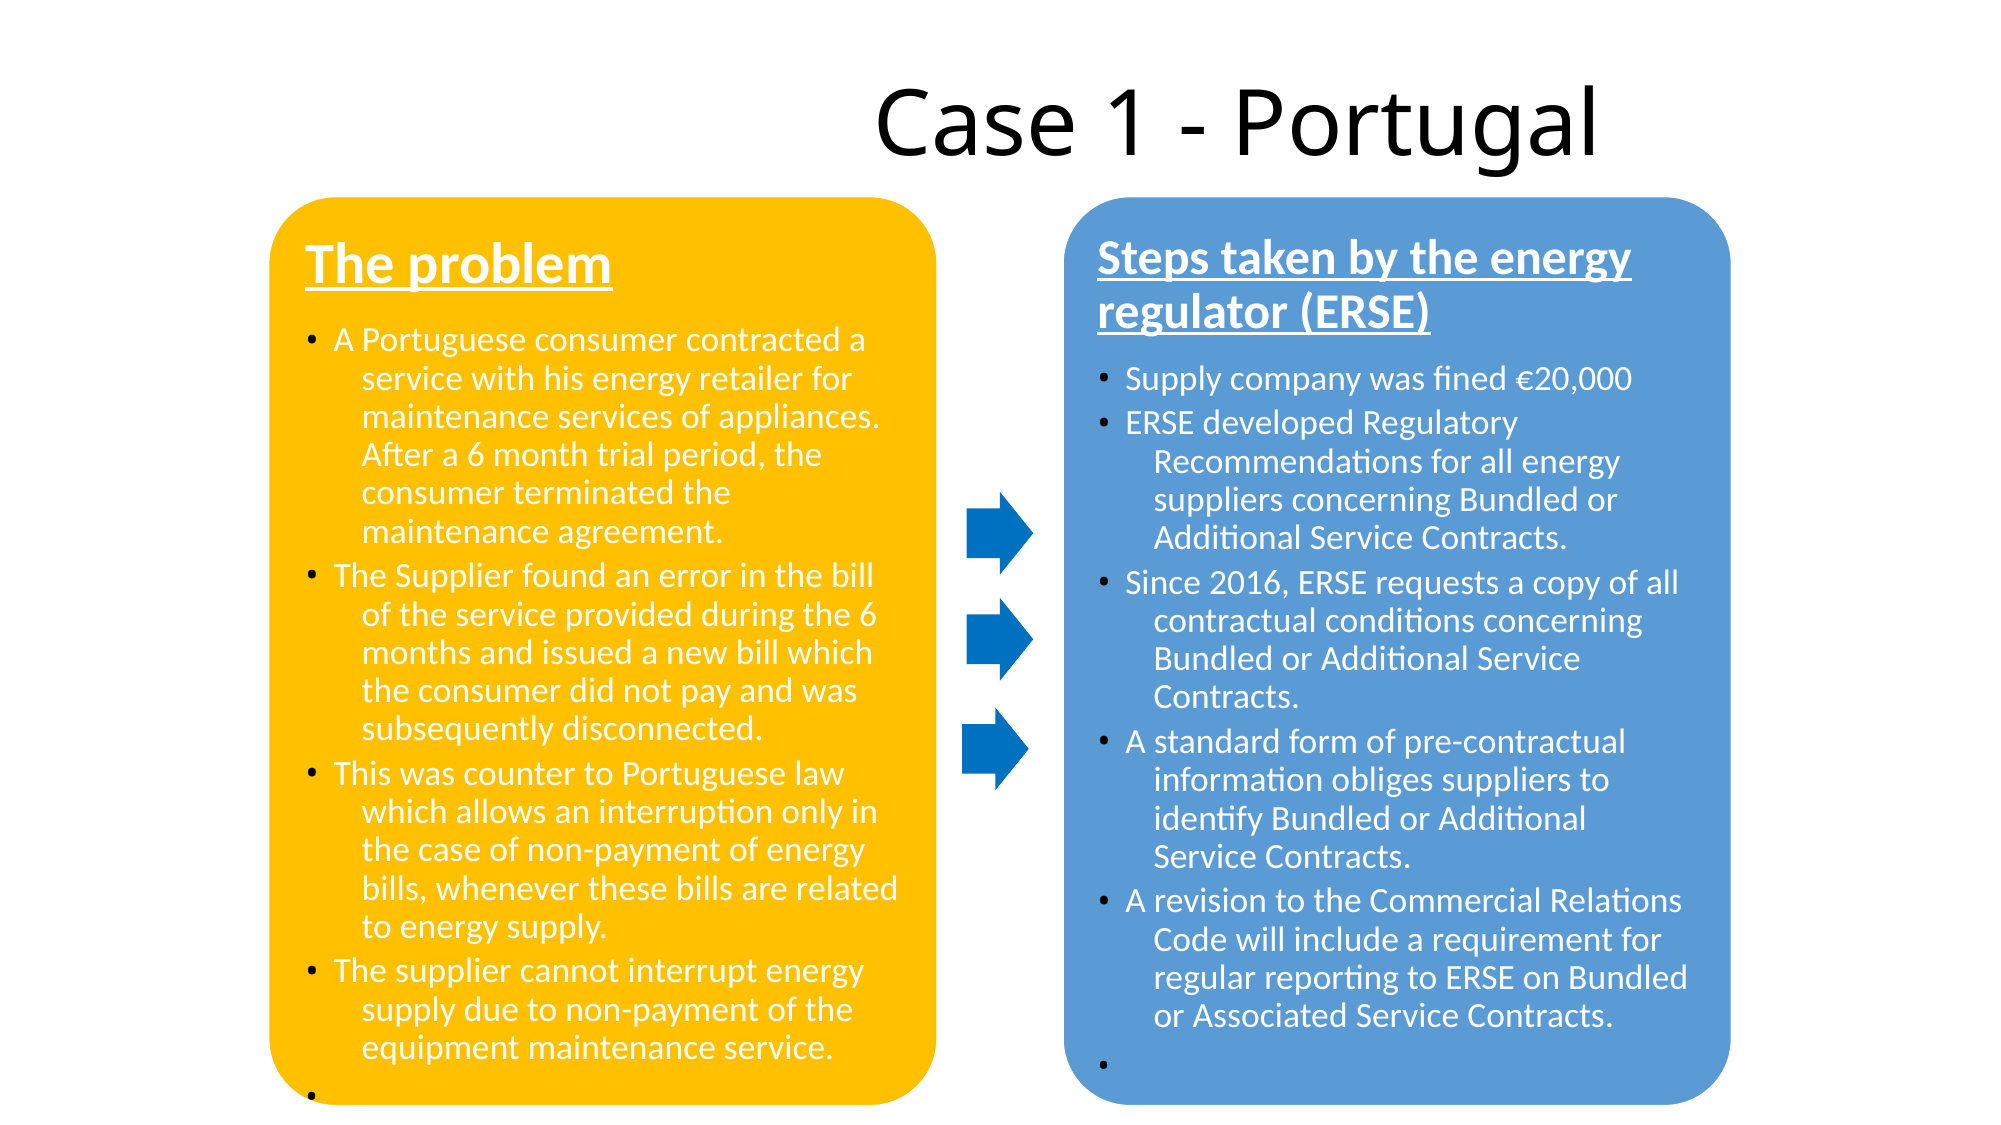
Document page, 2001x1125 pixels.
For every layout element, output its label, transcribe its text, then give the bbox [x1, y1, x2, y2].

title Case 1 - Portugal [858, 63, 1677, 188]
text_box The problem A Portuguese consumer contracted a service with his energy retailer for maintenance services of appliances. After a 6 month trial period, the consumer terminated the maintenance agreement. The Supplier found an error in the bill of the service provided during the 6 months and issued a new bill which the consumer did not pay and was subsequently disconnected. This was counter to Portuguese law which allows an interruption only in the case of non-payment of energy bills, whenever these bills are related to energy supply. The supplier cannot interrupt energy supply due to non-payment of the equipment maintenance service. [268, 196, 938, 1106]
text_box Steps taken by the energy regulator (ERSE) Supply company was fined €20,000 ERSE developed Regulatory Recommendations for all energy suppliers concerning Bundled or Additional Service Contracts. Since 2016, ERSE requests a copy of all contractual conditions concerning Bundled or Additional Service Contracts. A standard form of pre-contractual information obliges suppliers to identify Bundled or Additional Service Contracts. A revision to the Commercial Relations Code will include a requirement for regular reporting to ERSE on Bundled or Associated Service Contracts. [1062, 196, 1732, 1106]
text_box [966, 597, 1034, 681]
text_box [962, 707, 1029, 791]
text_box [966, 491, 1034, 575]
